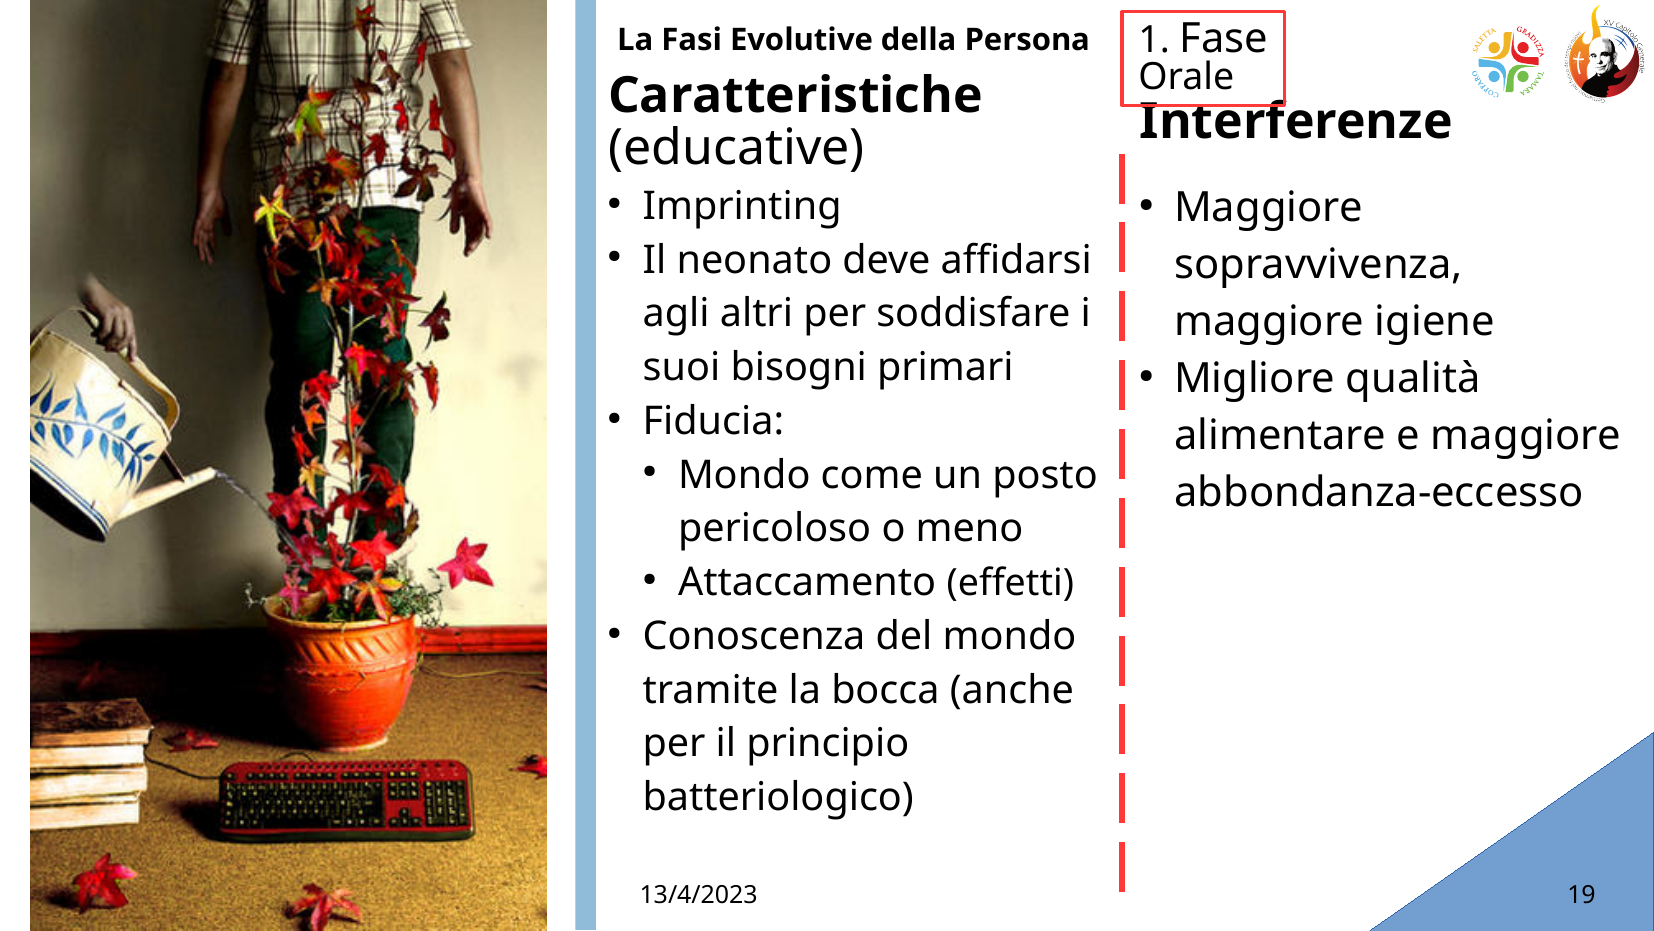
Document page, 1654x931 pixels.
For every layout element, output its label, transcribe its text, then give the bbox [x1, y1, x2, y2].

title Interferenze [1139, 69, 1642, 177]
title Caratteristiche (educative) [608, 70, 1111, 178]
picture [30, 0, 547, 931]
subtitle Imprinting Il neonato deve affidarsi agli altri per soddisfare i suoi bisogni primari Fiducia: Mondo come un posto pericoloso o meno Attaccamento (effetti) Conoscenza del mondo tramite la bocca (anche per il principio batteriologico) [607, 177, 1110, 873]
text_box Maggiore sopravvivenza, maggiore igiene Migliore qualità alimentare e maggiore abbondanza-eccesso [1138, 177, 1641, 873]
picture [1563, 4, 1646, 103]
title Interferenze [1139, 69, 1283, 104]
text_box 1. Fase Orale [1122, 11, 1282, 98]
text_box La Fasi Evolutive della Persona [602, 9, 1335, 63]
